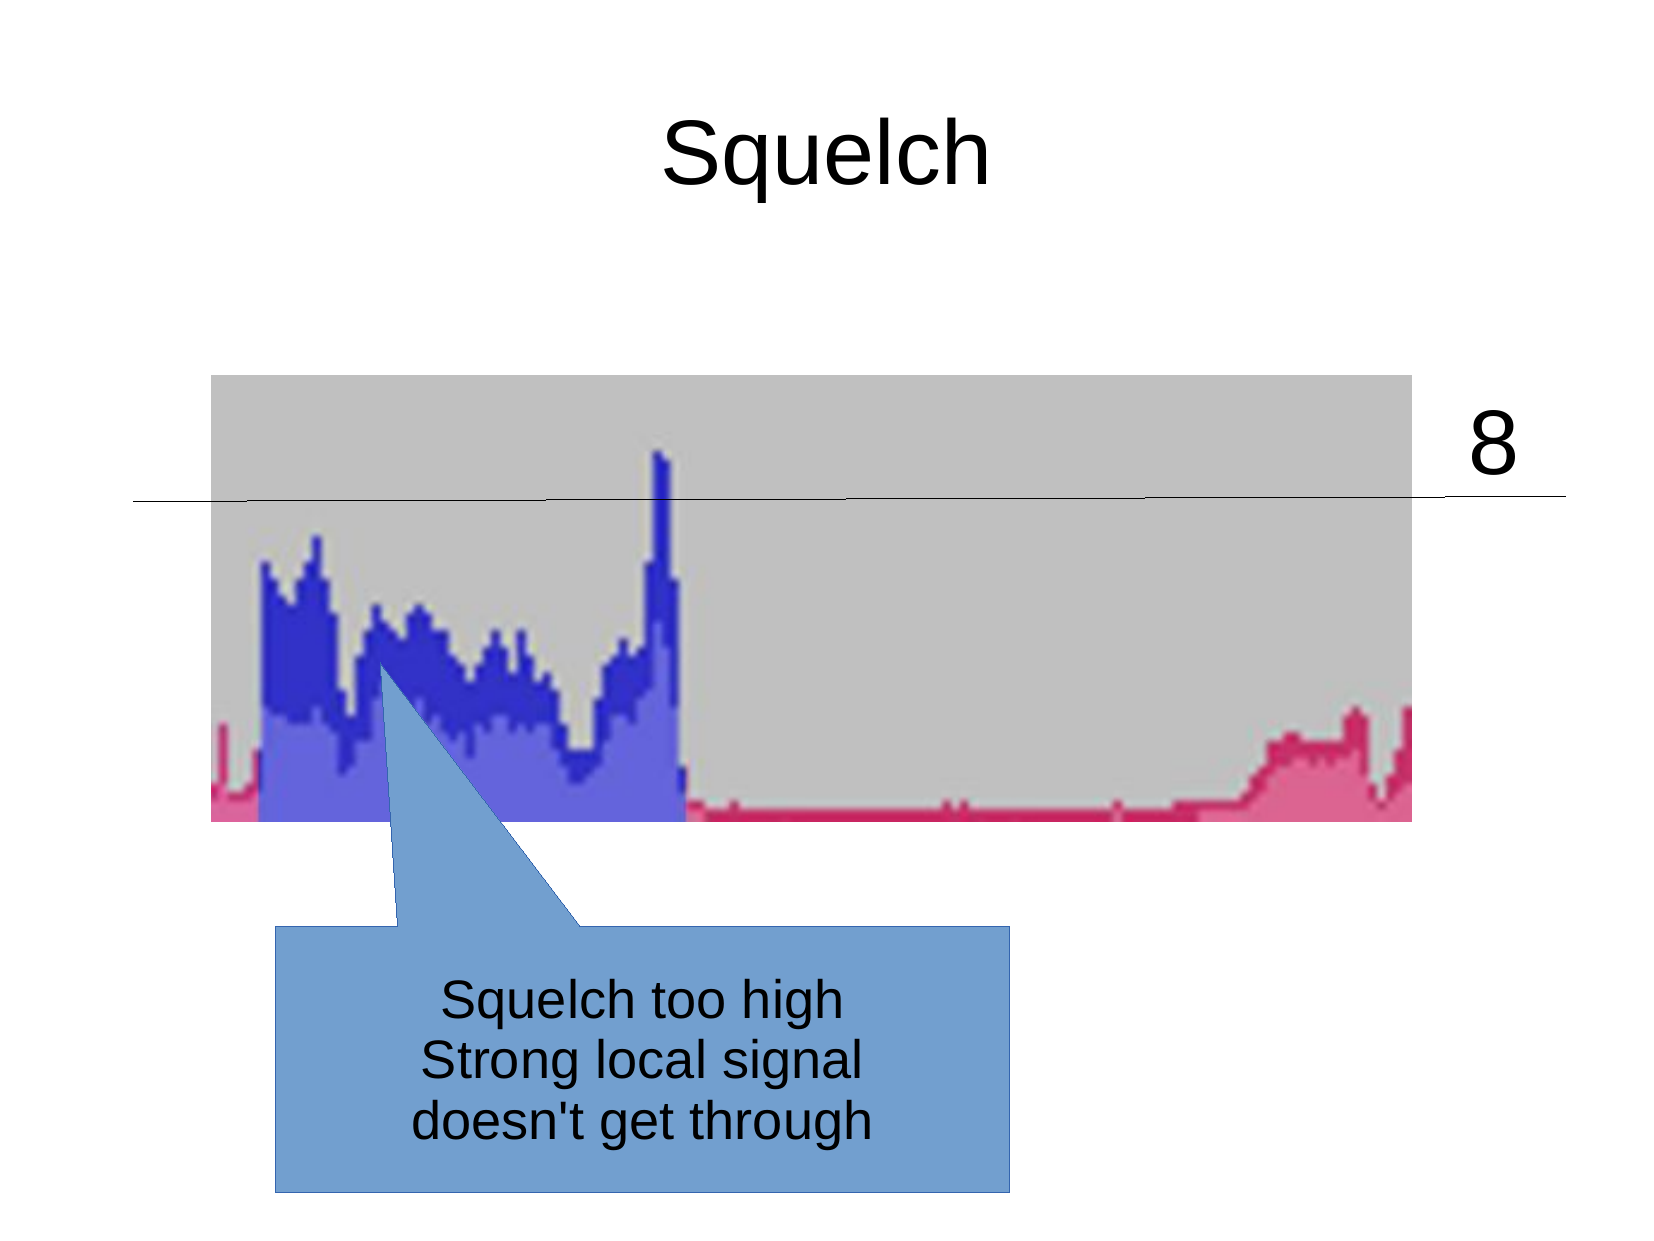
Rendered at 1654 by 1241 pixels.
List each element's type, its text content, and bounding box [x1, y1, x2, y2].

picture [211, 375, 1412, 822]
text_box Squelch too high Strong local signal doesn't get through [275, 662, 1010, 1193]
text_box 8 [1454, 384, 1535, 502]
title Squelch [82, 49, 1571, 257]
